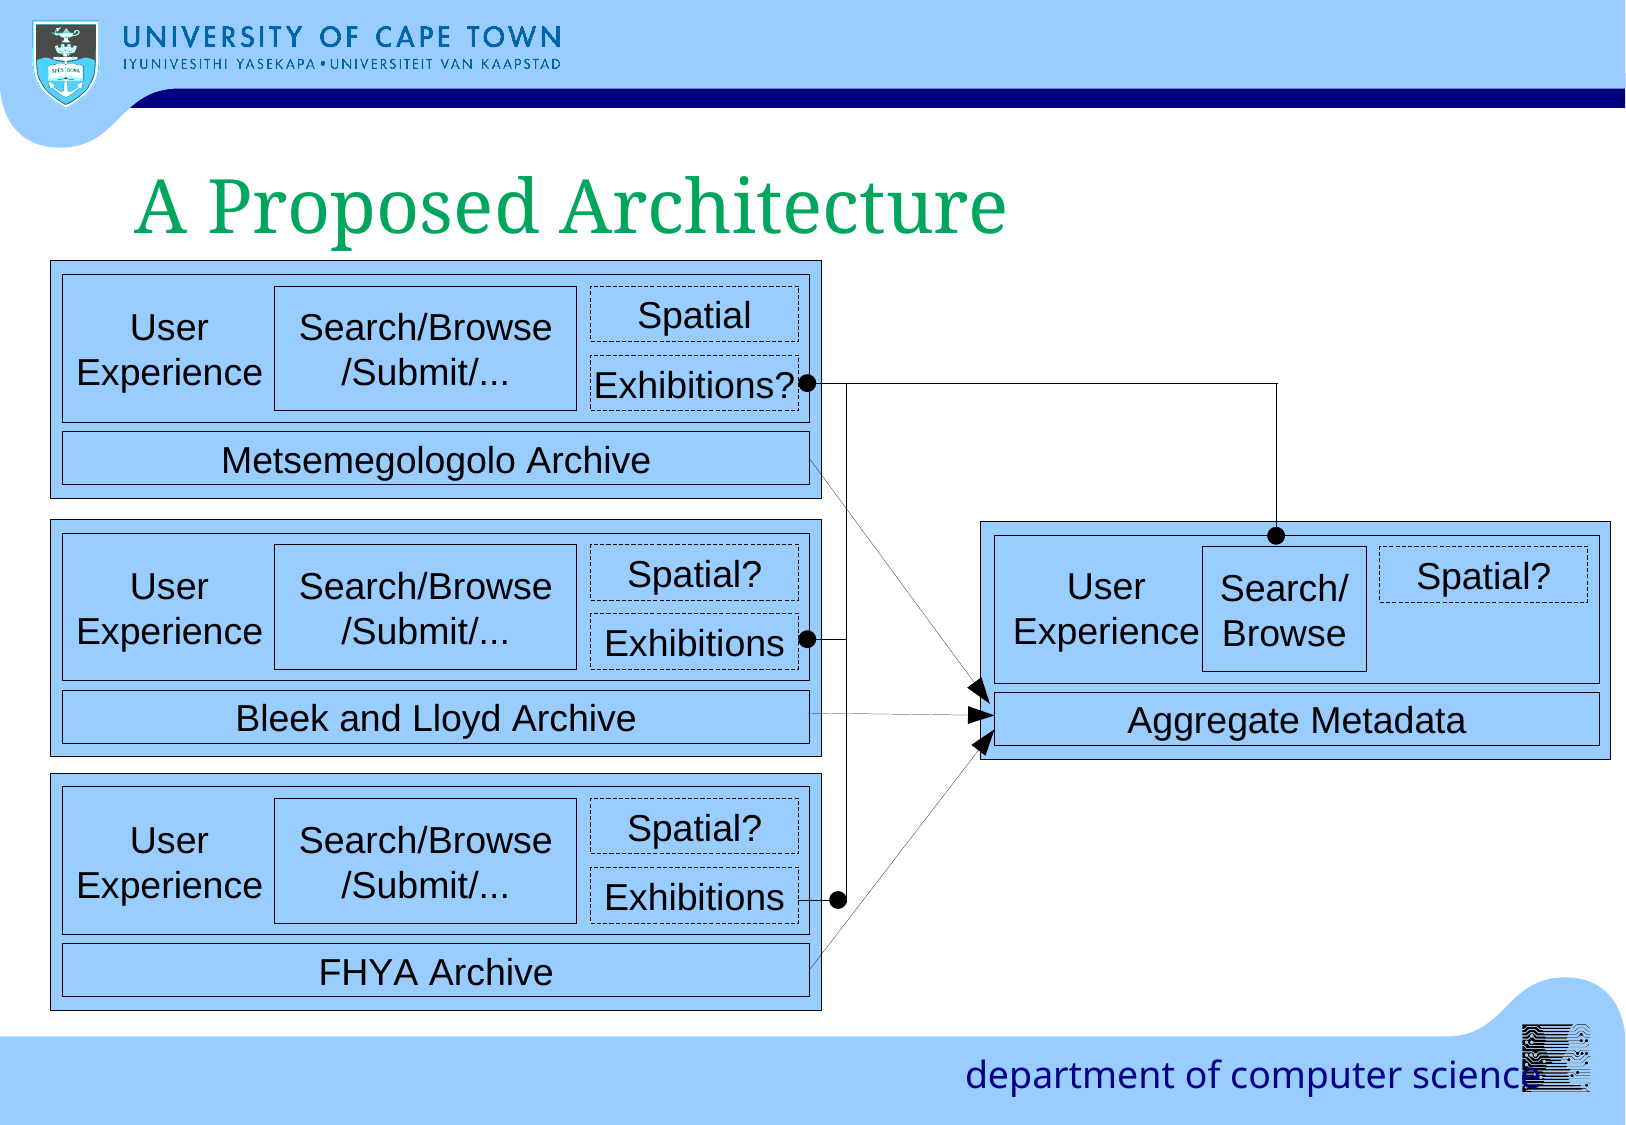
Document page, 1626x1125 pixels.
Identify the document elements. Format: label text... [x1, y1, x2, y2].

text_box User Experience [83, 549, 257, 665]
picture [1526, 1070, 1536, 1076]
picture [1522, 1024, 1591, 1092]
text_box Spatial [590, 286, 799, 342]
text_box [50, 773, 822, 1011]
text_box [980, 521, 1611, 760]
text_box User Experience [83, 290, 257, 407]
text_box [50, 260, 822, 499]
text_box User Experience [83, 802, 257, 919]
picture [120, 23, 563, 71]
text_box Spatial? [590, 544, 799, 601]
text_box Exhibitions? [590, 355, 799, 411]
text_box [980, 716, 994, 738]
text_box Spatial? [1379, 546, 1588, 603]
text_box Bleek and Lloyd Archive [62, 690, 810, 744]
text_box [50, 519, 822, 757]
text_box Search/Browse /Submit/... [274, 544, 577, 670]
text_box Aggregate Metadata [994, 692, 1600, 746]
text_box Metsemegologolo Archive [62, 431, 810, 485]
text_box Spatial? [590, 798, 799, 854]
text_box Search/Browse /Submit/... [274, 798, 577, 924]
text_box FHYA Archive [62, 943, 810, 997]
text_box Exhibitions [590, 613, 799, 670]
title A Proposed Architecture [134, 140, 1571, 268]
text_box User Experience [1019, 549, 1193, 665]
text_box Search/Browse /Submit/... [274, 286, 577, 411]
text_box Search/ Browse [1202, 546, 1367, 672]
text_box Exhibitions [590, 867, 799, 924]
